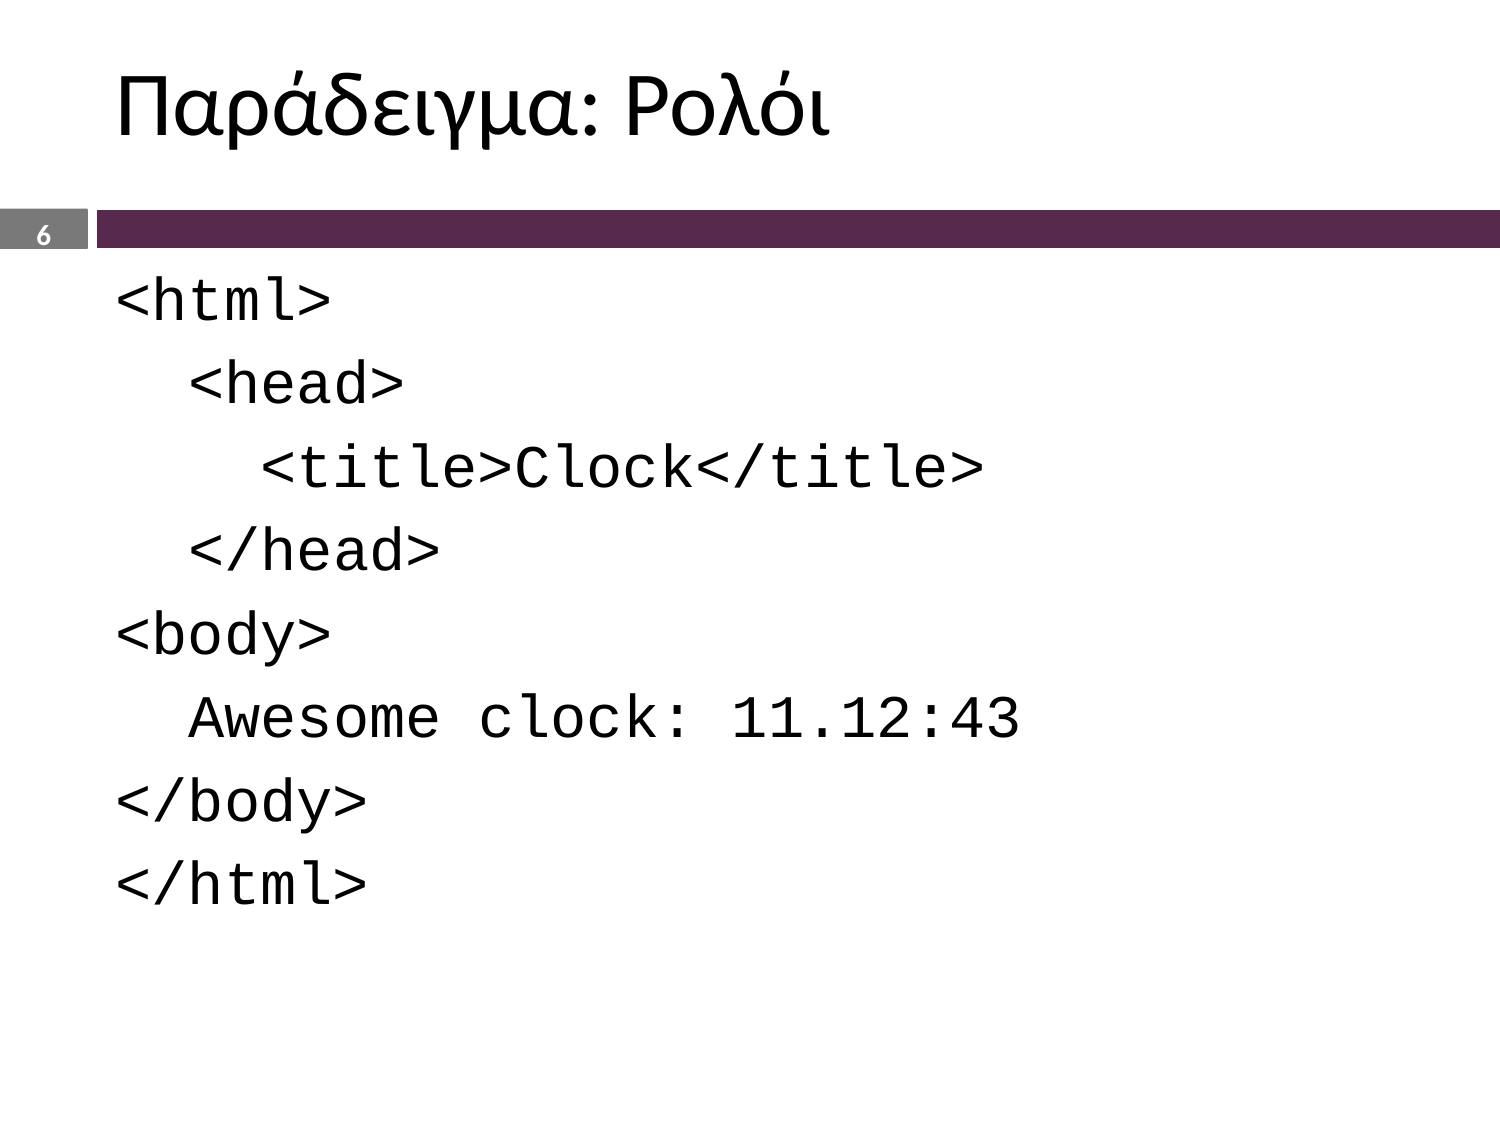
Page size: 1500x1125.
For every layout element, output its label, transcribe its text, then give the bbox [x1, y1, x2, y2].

title Παράδειγμα: Ρολόι [100, 19, 1438, 182]
list <html> <head> <title>Clock</title> </head> <body> Awesome clock: 11.12:43 </body> </html> [100, 262, 1438, 1000]
text_box [0, 208, 88, 249]
